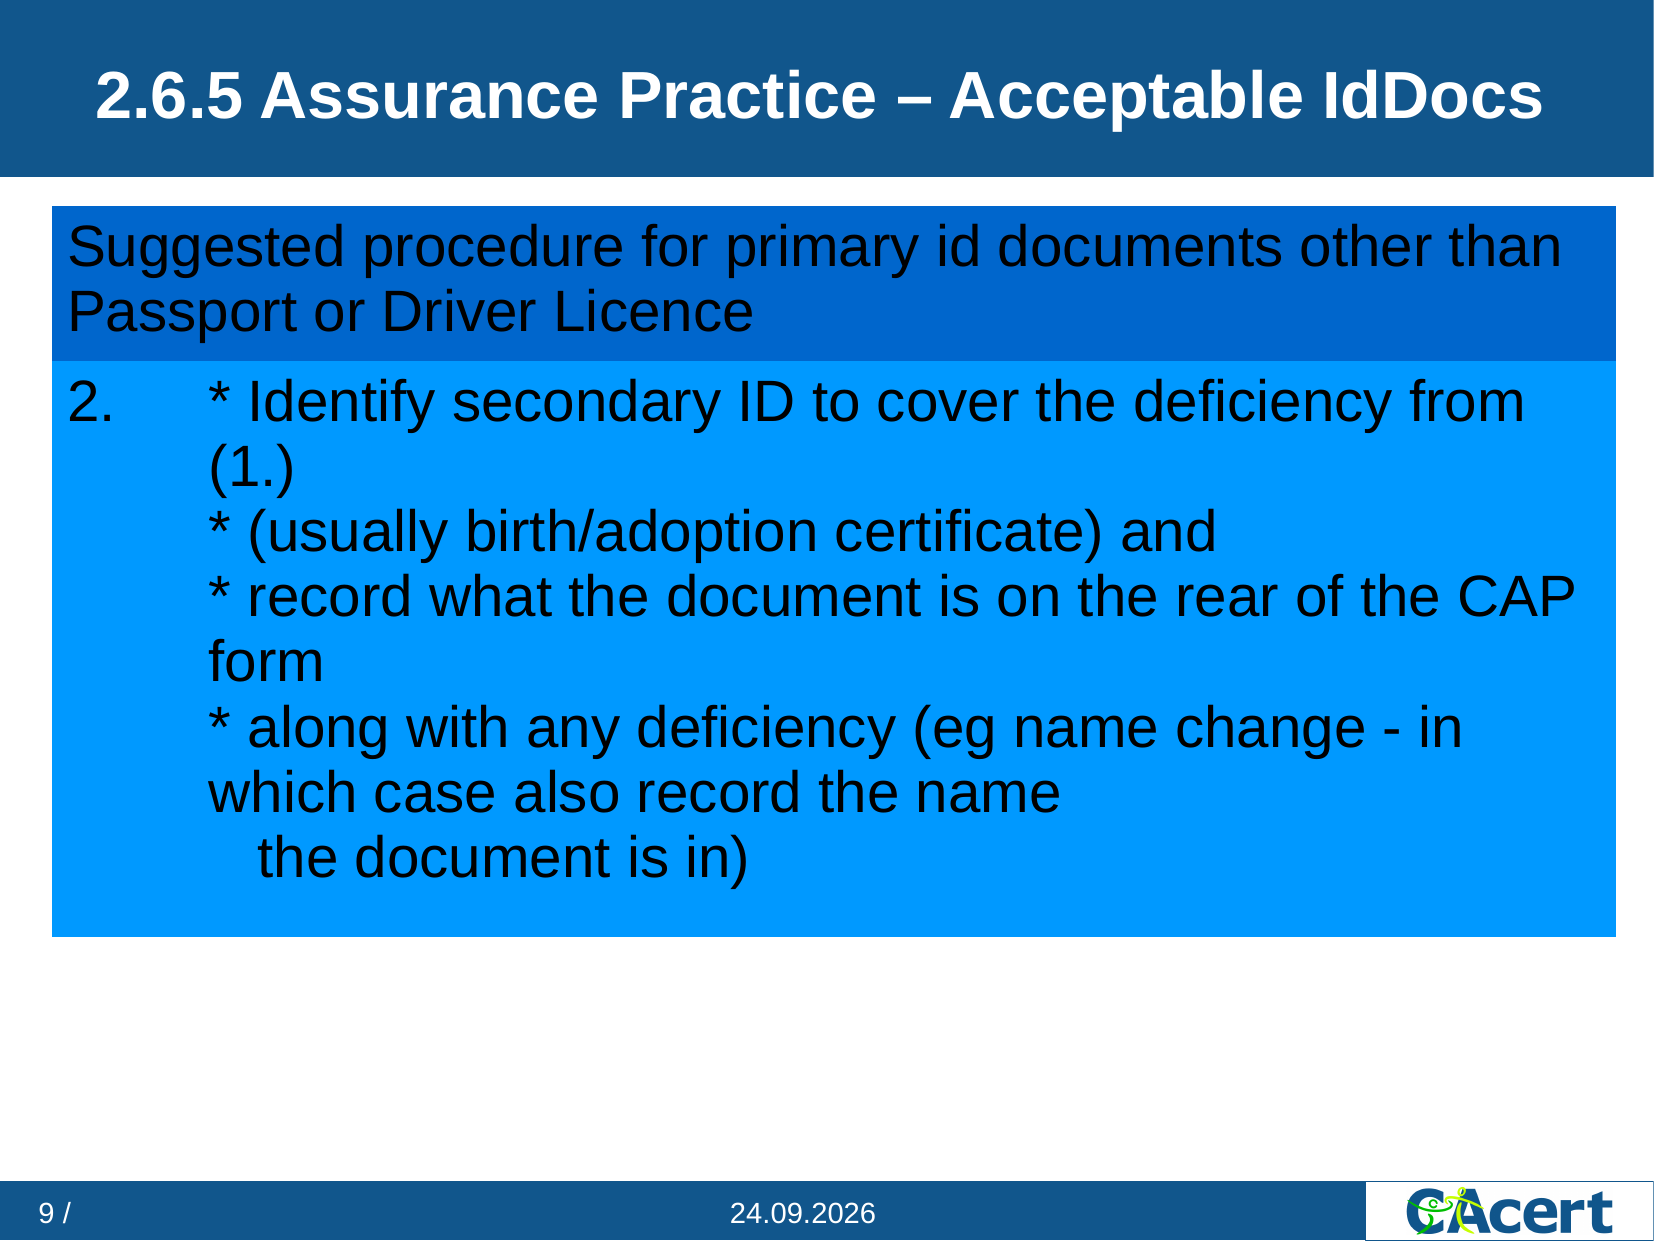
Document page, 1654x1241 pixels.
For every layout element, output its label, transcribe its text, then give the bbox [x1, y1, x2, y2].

table_cell * Identify secondary ID to cover the deficiency from (1.) * (usually birth/adoption certificate) and * record what the document is on the rear of the CAP form * along with any deficiency (eg name change - in which case also record the name the document is in) [194, 361, 1616, 937]
title 2.6.5 Assurance Practice – Acceptable IdDocs [76, 51, 1565, 132]
picture [1406, 1186, 1613, 1235]
table_cell 2. [52, 361, 194, 937]
table_header Suggested procedure for primary id documents other than Passport or Driver Licence [52, 206, 1616, 361]
